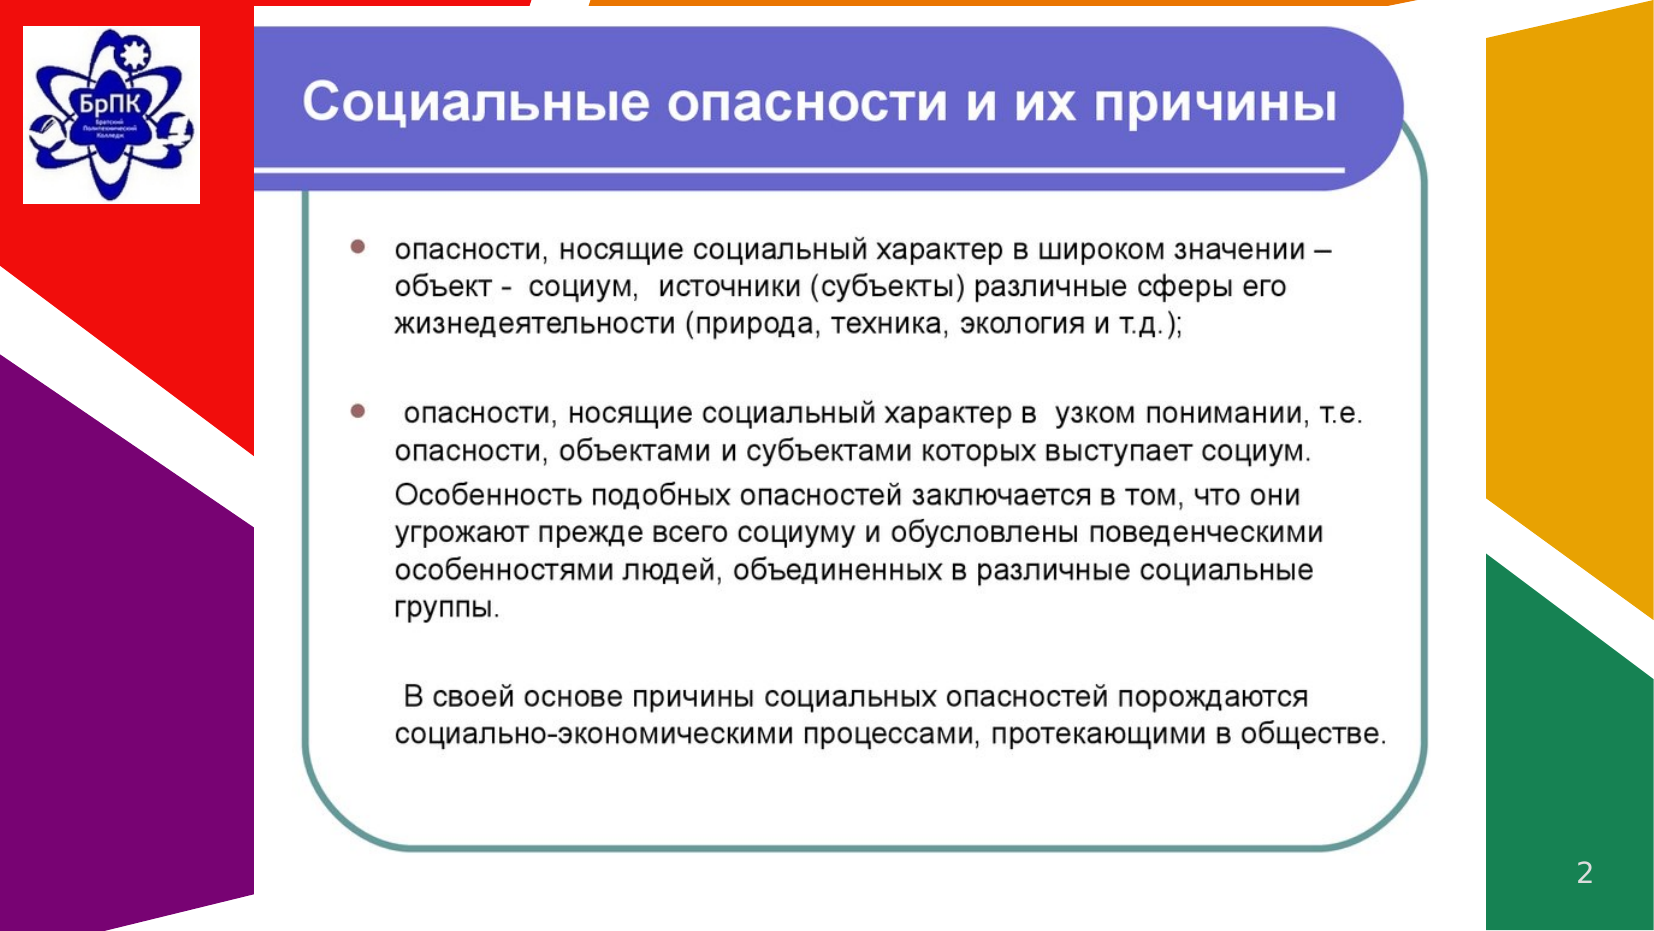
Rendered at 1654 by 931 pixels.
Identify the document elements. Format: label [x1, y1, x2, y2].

picture [23, 26, 200, 204]
picture [254, 6, 1486, 931]
